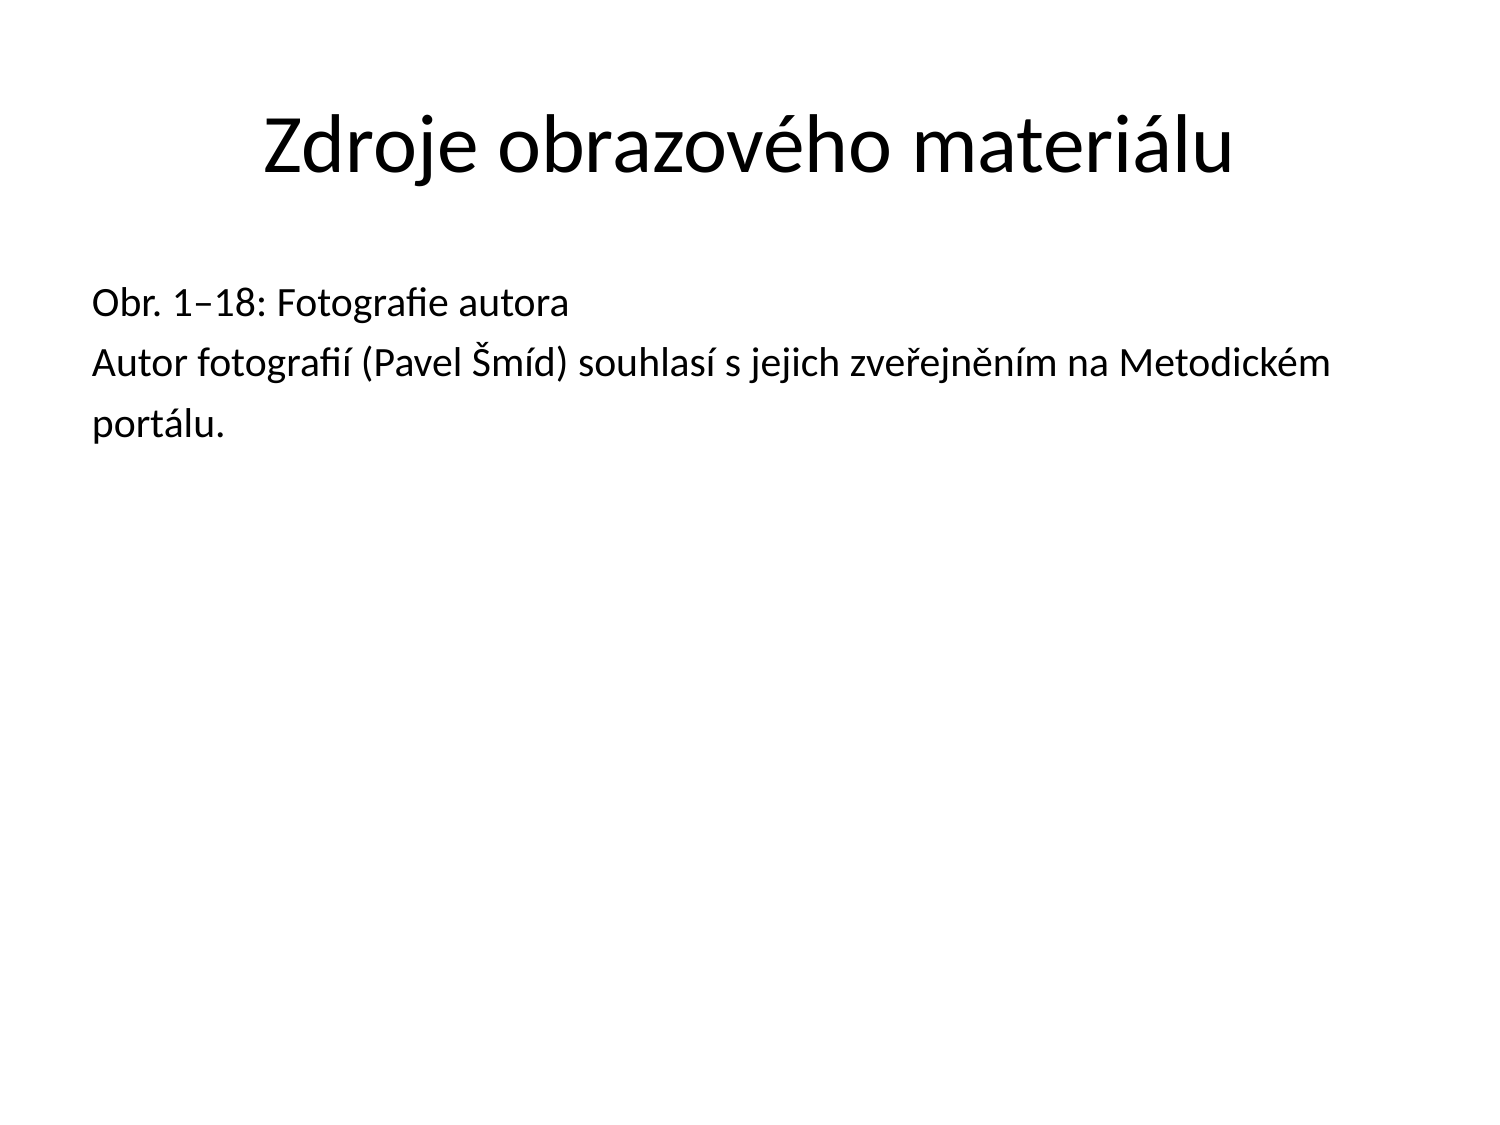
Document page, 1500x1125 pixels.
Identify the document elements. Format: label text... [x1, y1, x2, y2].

title Zdroje obrazového materiálu [75, 45, 1426, 233]
list Obr. 1–18: Fotografie autora Autor fotografií (Pavel Šmíd) souhlasí s jejich zveřejněním na Metodickém portálu. [76, 267, 1427, 1010]
